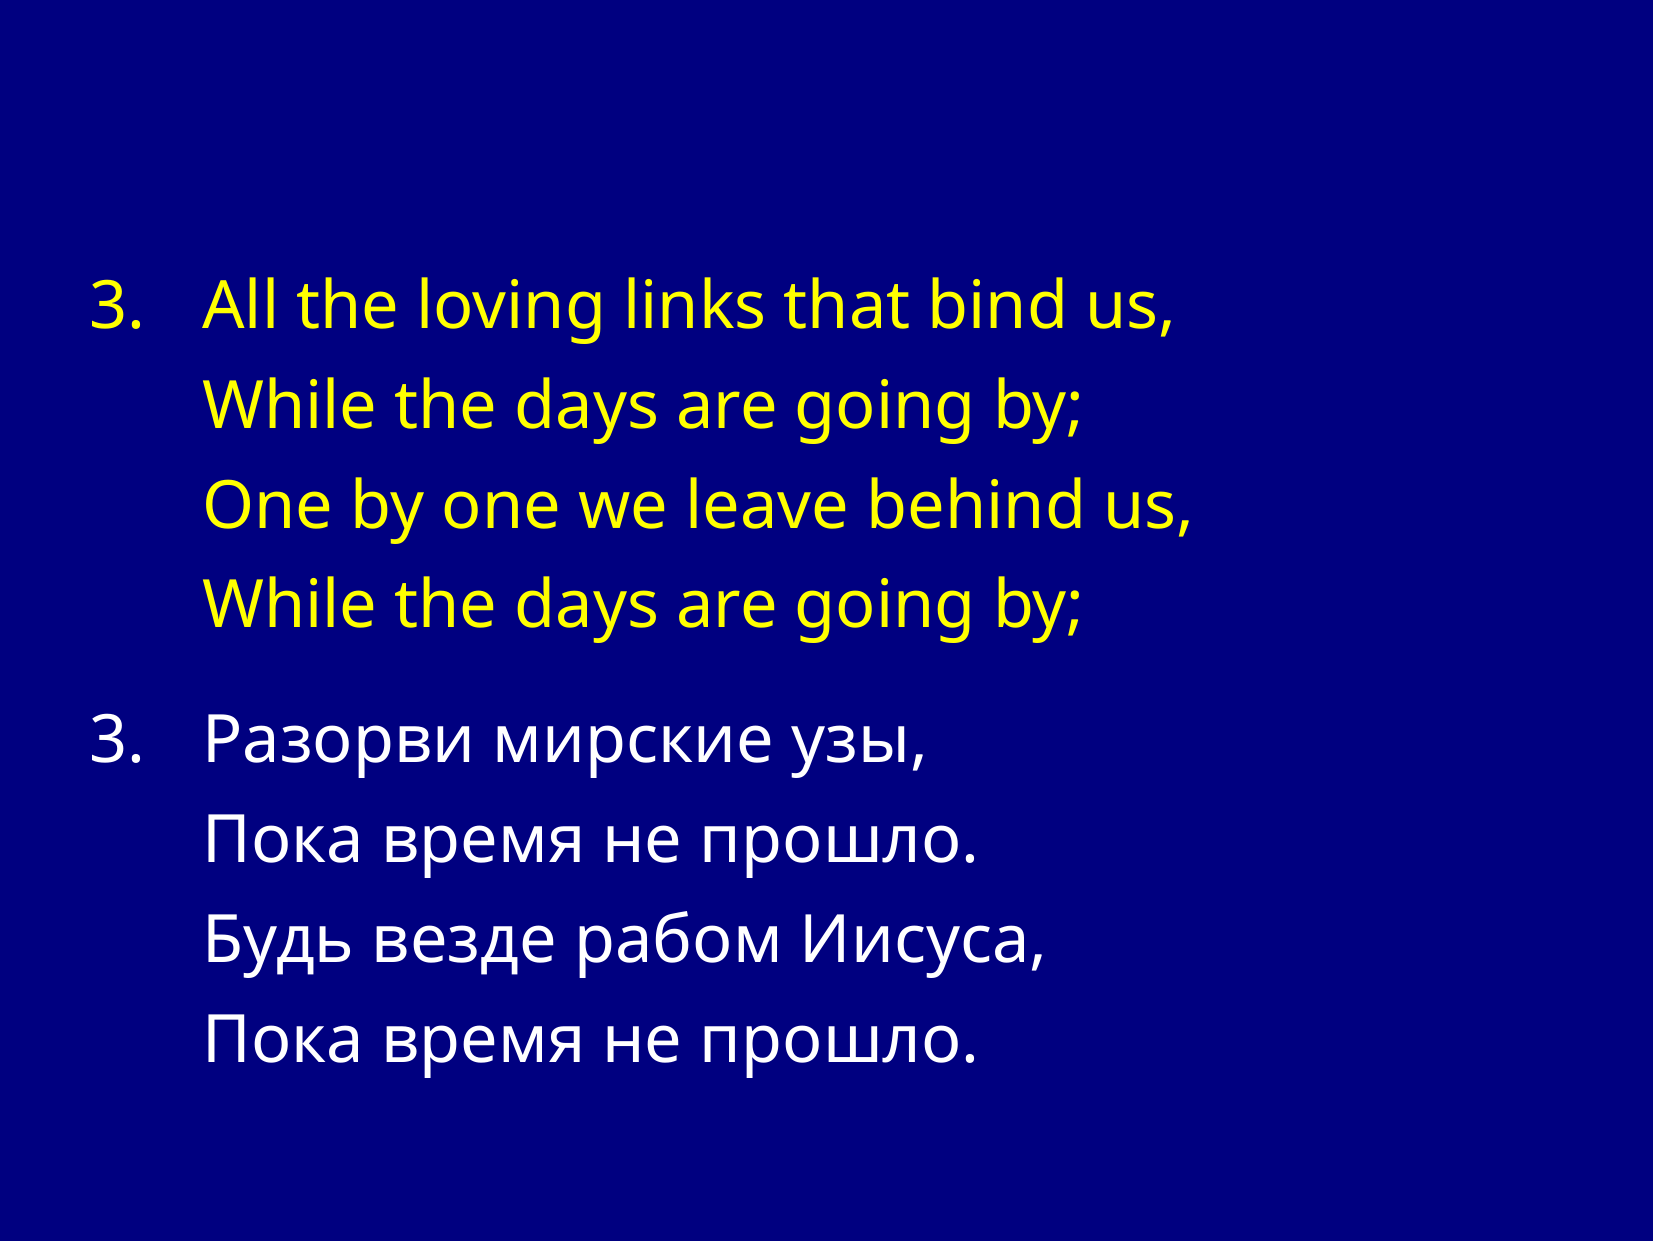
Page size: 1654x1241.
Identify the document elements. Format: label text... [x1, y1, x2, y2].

text_box 3. All the loving links that bind us, While the days are going by; One by one we leave behind us, While the days are going by; [75, 150, 1576, 638]
text_box 3. Разорви мирские узы, Пока время не прошло. Будь везде рабом Иисуса, Пока время не прошло. [75, 675, 1576, 1163]
